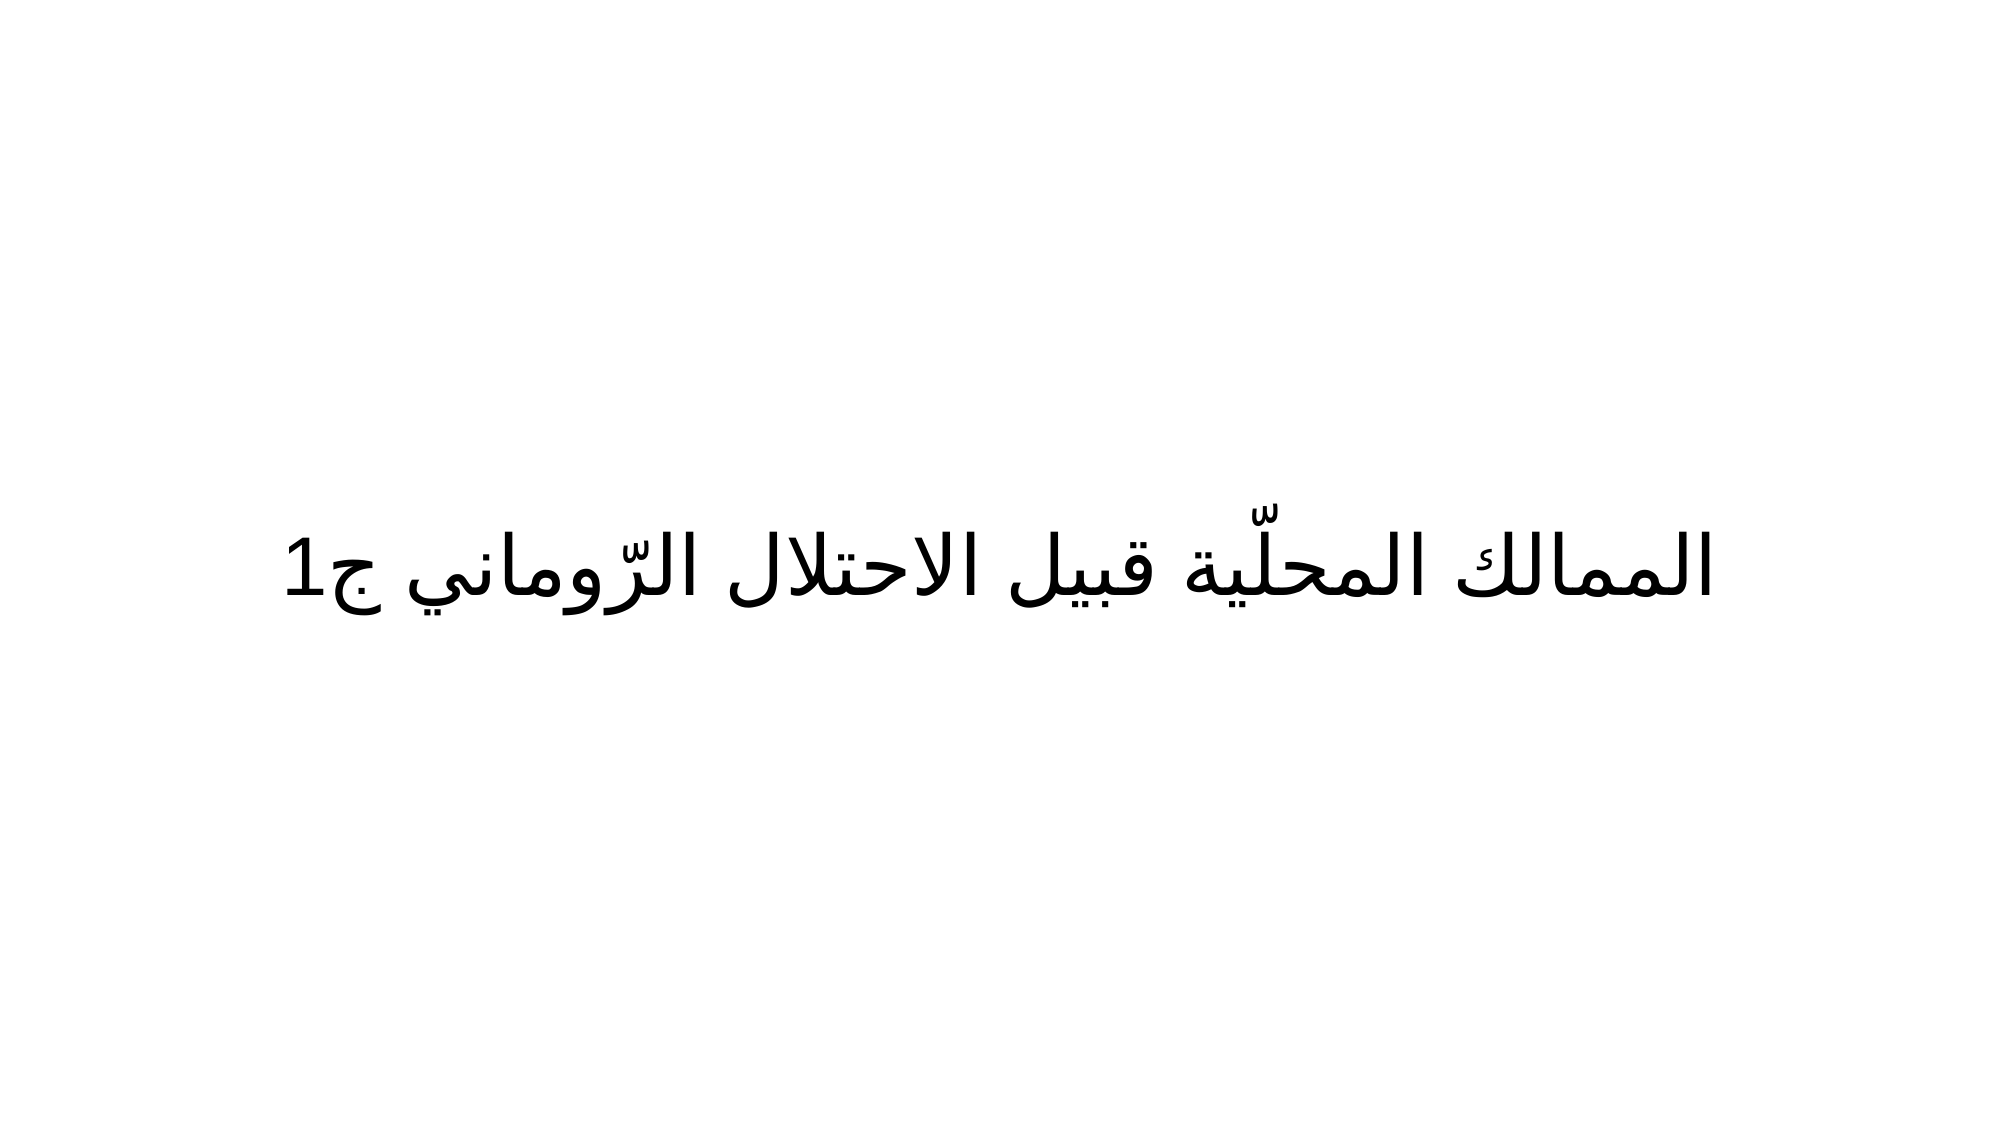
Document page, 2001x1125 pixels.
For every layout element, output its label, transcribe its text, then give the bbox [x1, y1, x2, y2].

text_box الممالك المحلّية قبيل الاحتلال الرّوماني ج1 [228, 504, 1772, 621]
